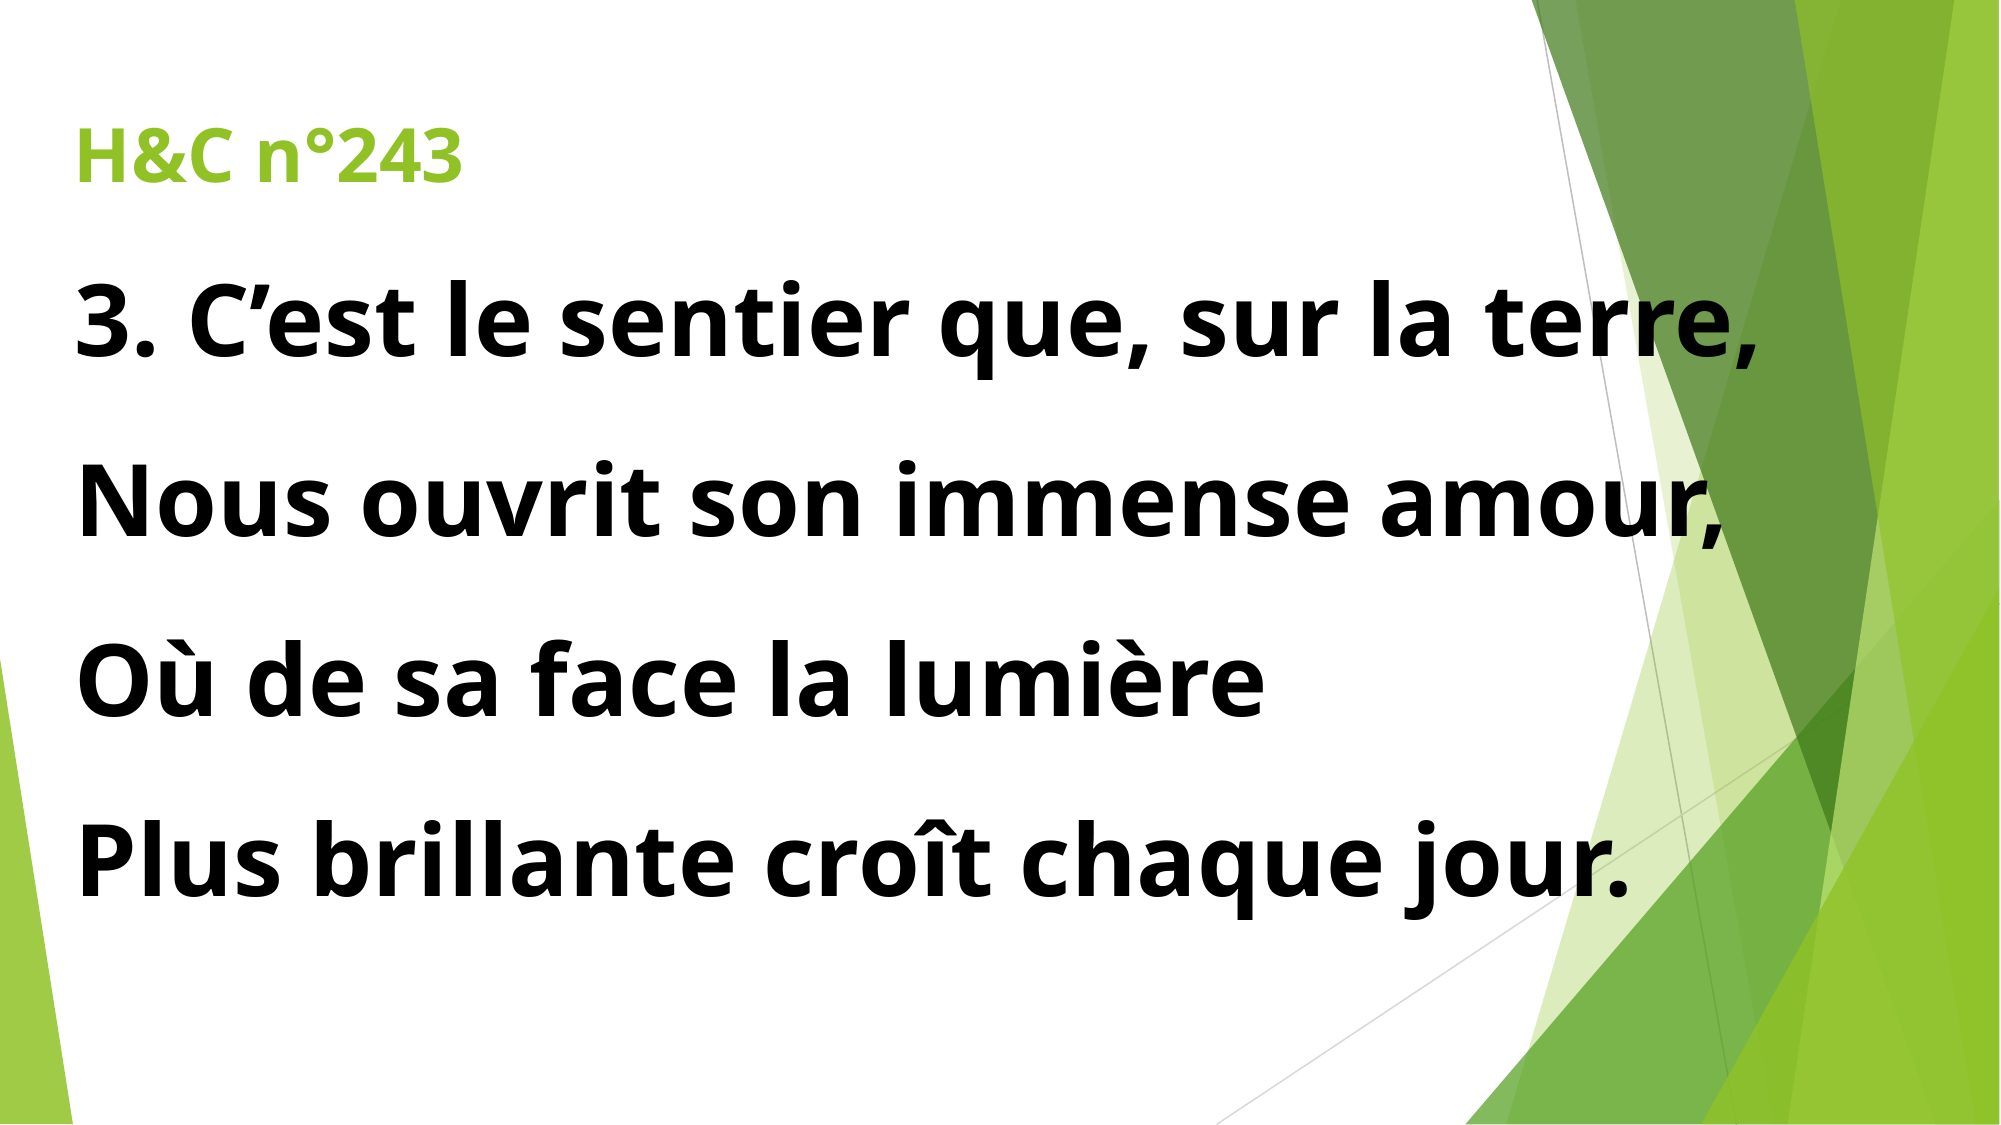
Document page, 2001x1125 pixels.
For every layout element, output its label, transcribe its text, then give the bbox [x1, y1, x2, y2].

text_box 3. C’est le sentier que, sur la terre, Nous ouvrit son immense amour, Où de sa face la lumière Plus brillante croît chaque jour. [59, 188, 1949, 1063]
text_box H&C n°243 [59, 99, 1522, 188]
